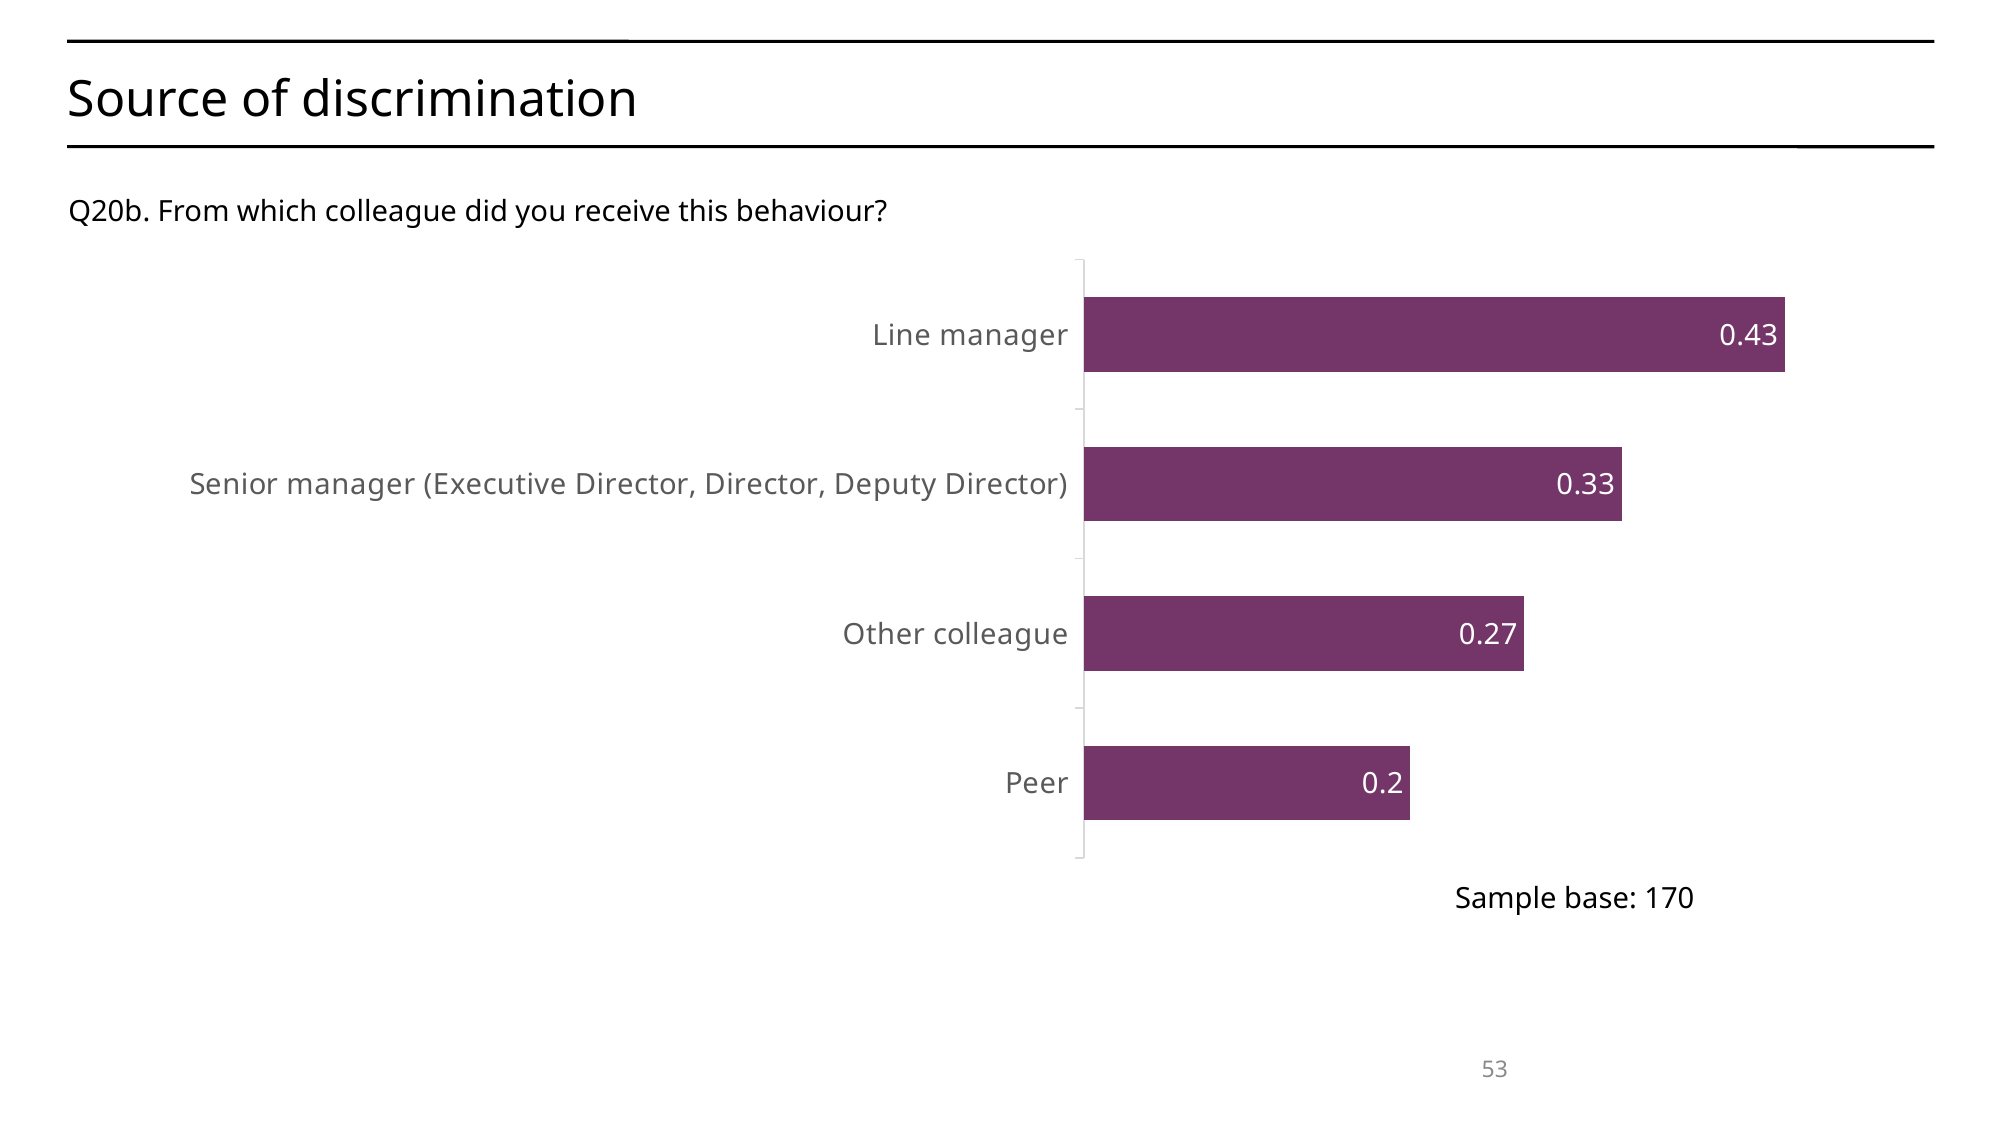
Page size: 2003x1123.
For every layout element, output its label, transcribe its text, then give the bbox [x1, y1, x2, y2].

title Source of discrimination [67, 48, 1936, 136]
text_box Sample base: 170 [1439, 872, 1720, 923]
text_box Q20b. From which colleague did you receive this behaviour? [68, 184, 942, 227]
chart [153, 247, 1935, 871]
text_box 53 [1466, 1039, 1934, 1100]
